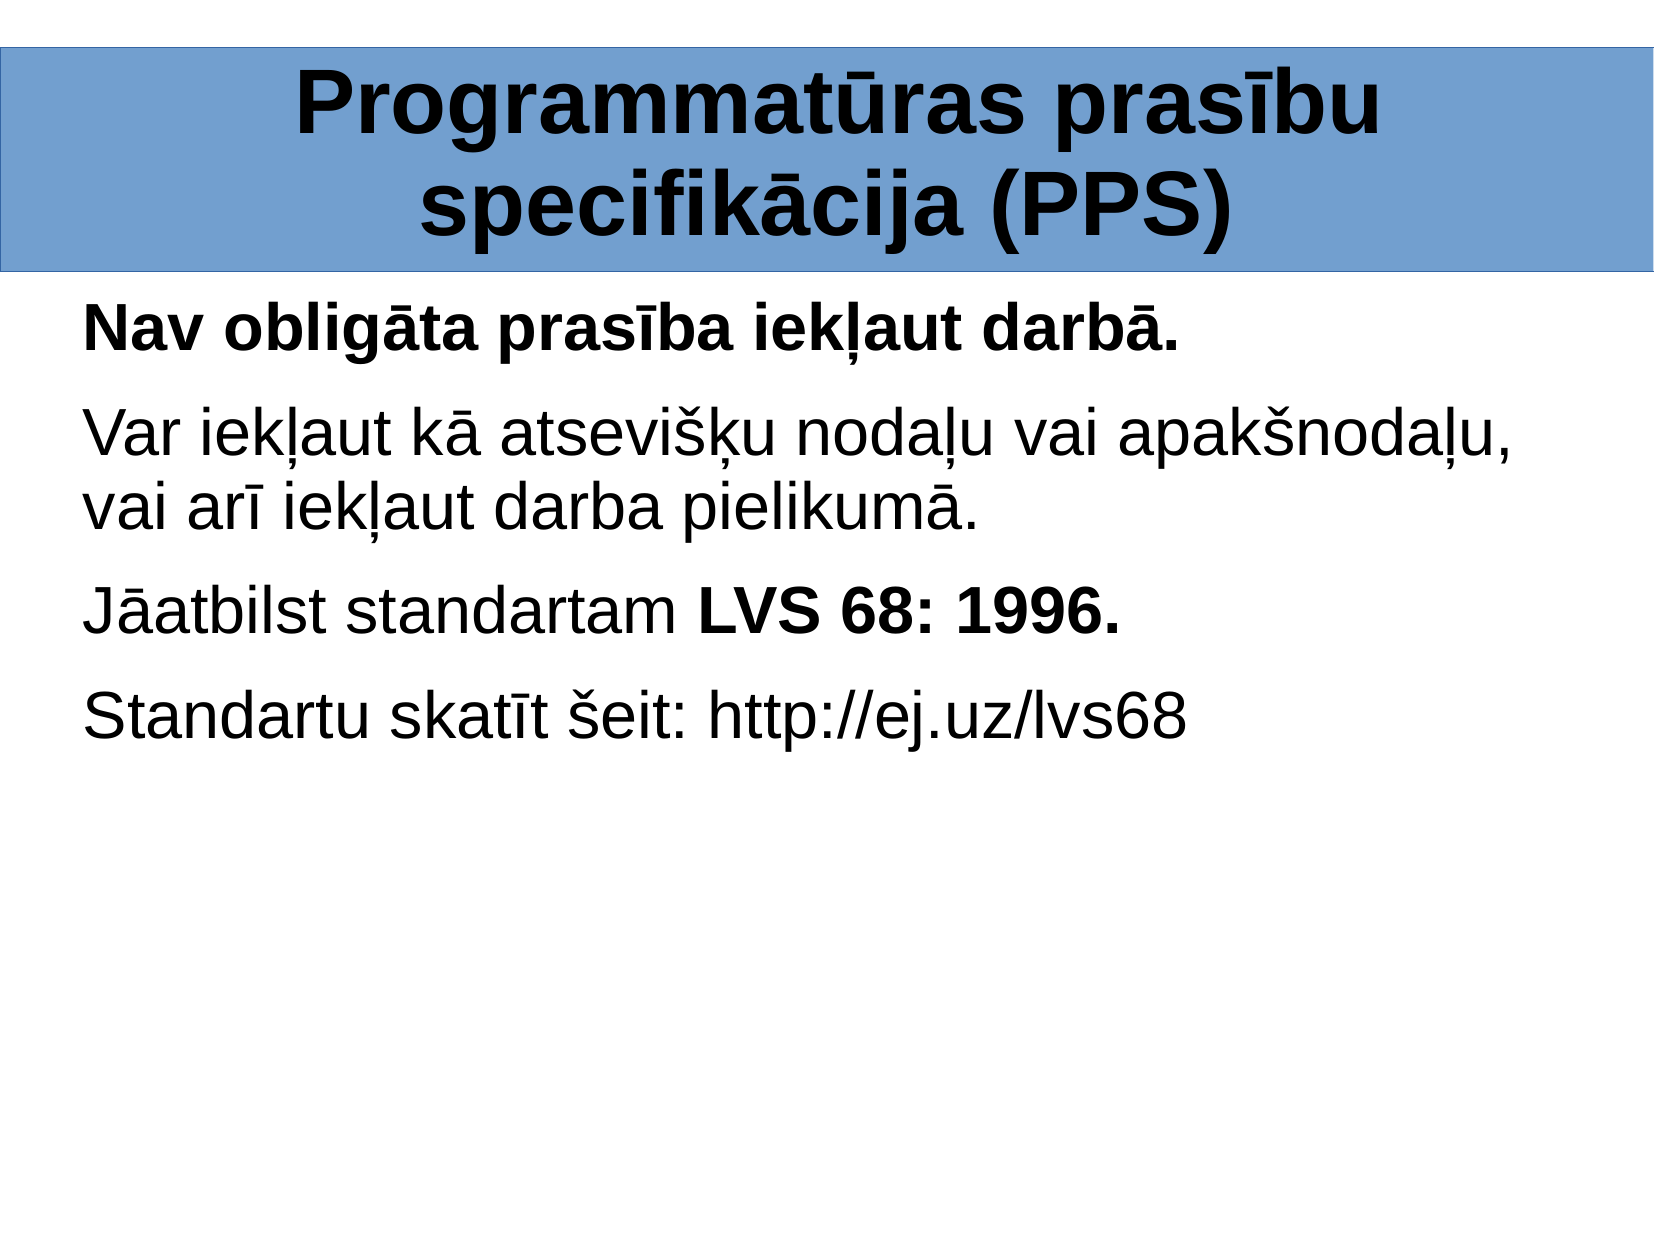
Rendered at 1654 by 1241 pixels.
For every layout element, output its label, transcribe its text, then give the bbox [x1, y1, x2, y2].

title Programmatūras prasību specifikācija (PPS) [82, 49, 1571, 257]
list Nav obligāta prasība iekļaut darbā. Var iekļaut kā atsevišķu nodaļu vai apakšnodaļu, vai arī iekļaut darba pielikumā. Jāatbilst standartam LVS 68: 1996. Standartu skatīt šeit: http://ej.uz/lvs68 [82, 290, 1571, 1123]
text_box [0, 47, 1654, 272]
